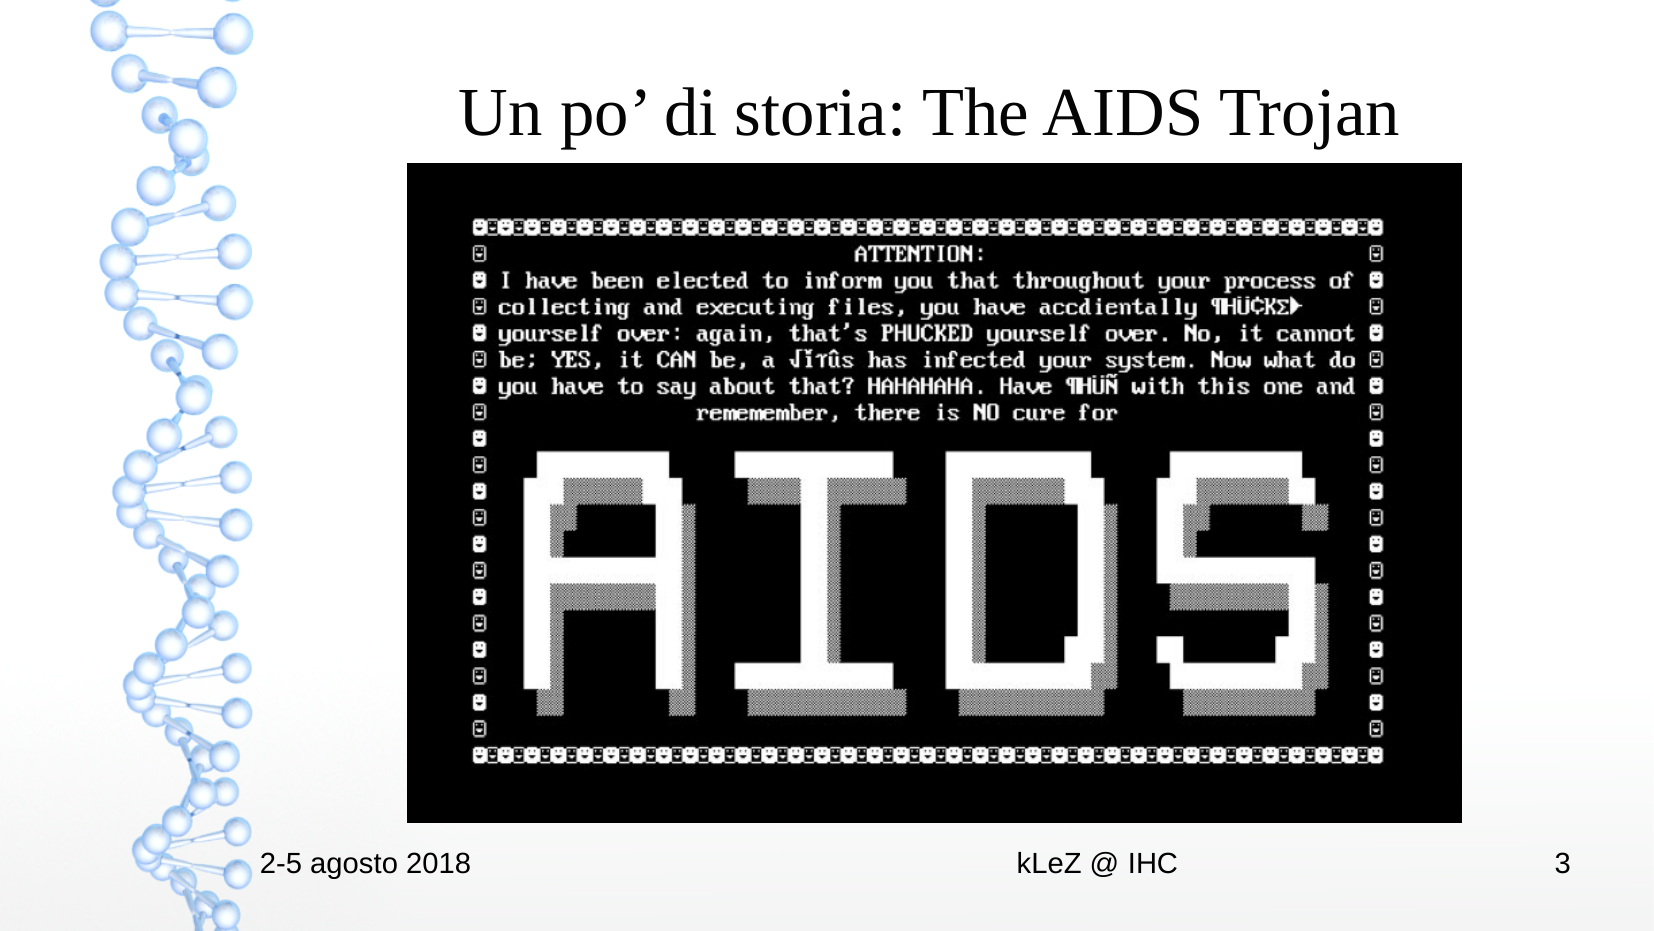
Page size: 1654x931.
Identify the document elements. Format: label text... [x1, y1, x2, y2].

picture [0, 0, 1654, 931]
title Un po’ di storia: The AIDS Trojan [265, 35, 1595, 189]
